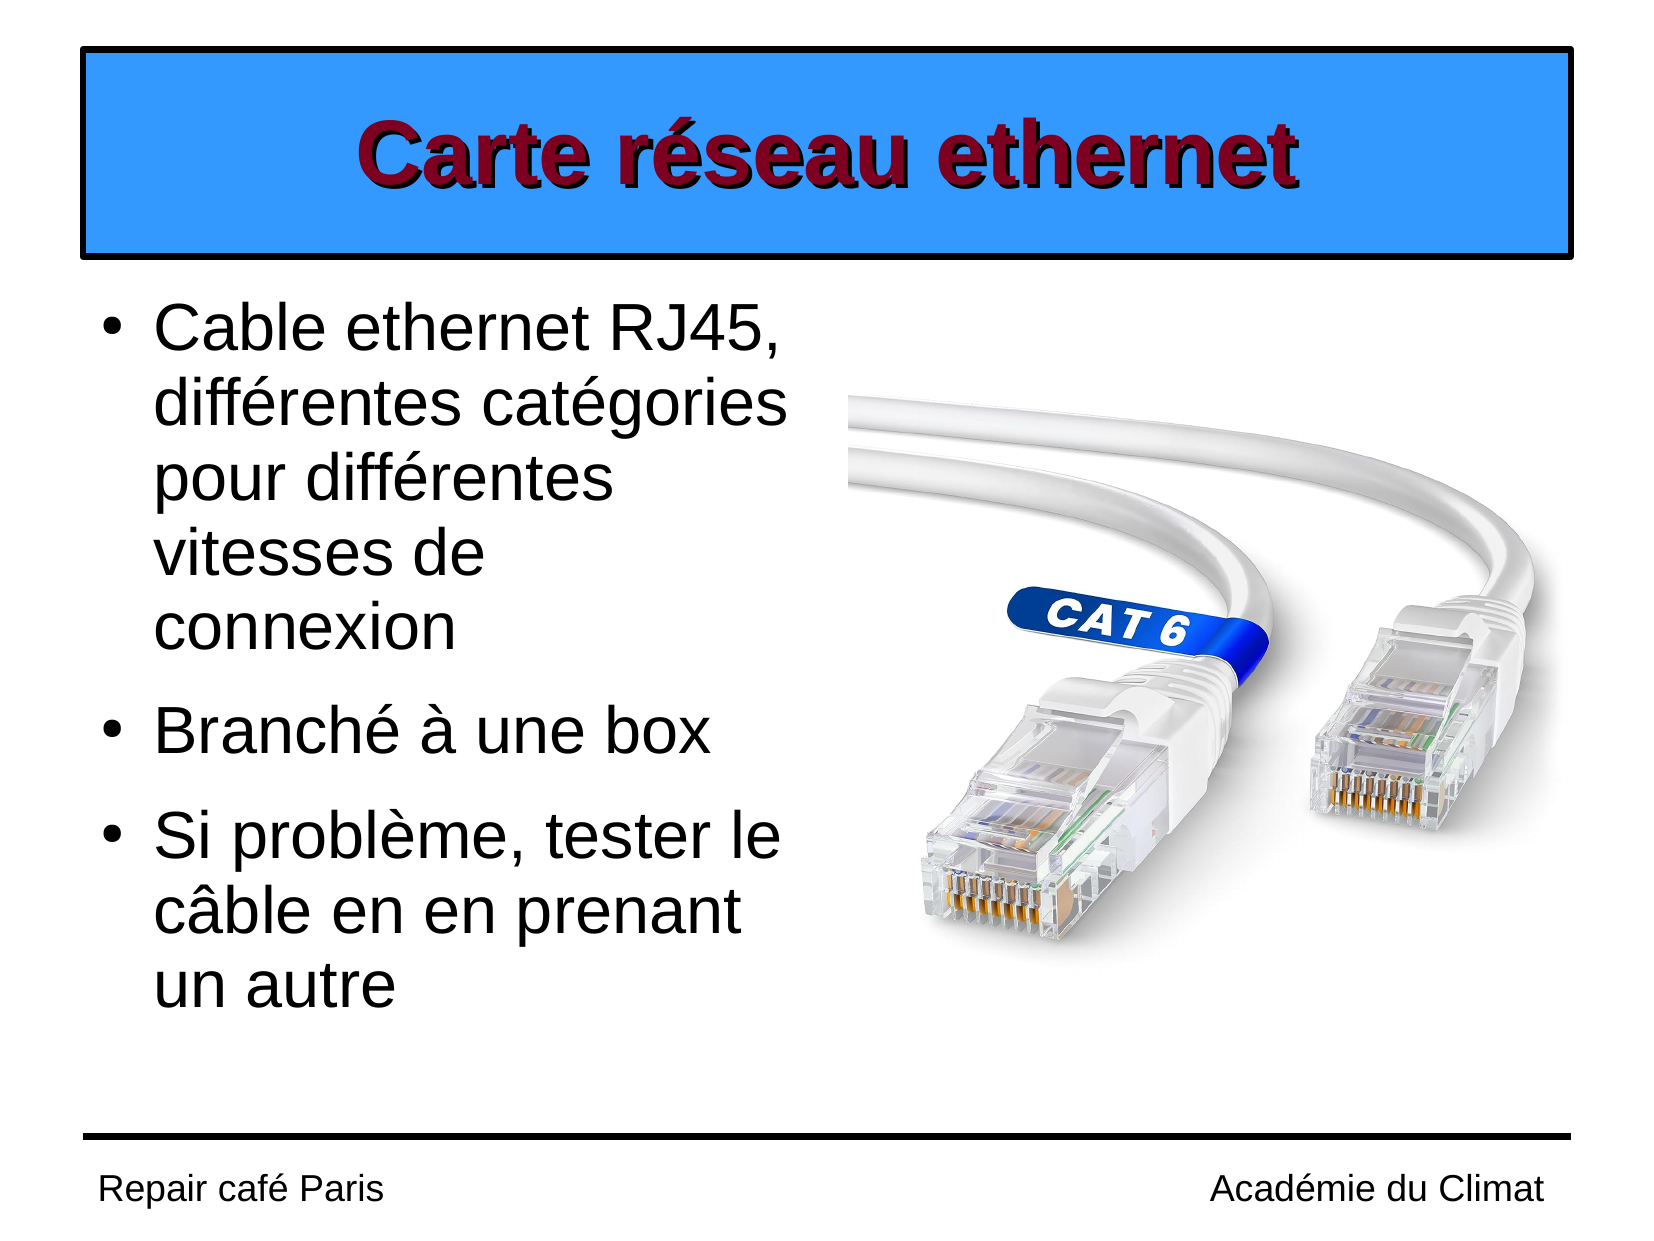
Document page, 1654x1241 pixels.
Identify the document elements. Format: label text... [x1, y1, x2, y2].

title Carte réseau ethernet [82, 49, 1571, 257]
picture [848, 325, 1568, 1045]
text_box Repair café Paris Académie du Climat [82, 1160, 1571, 1217]
list Cable ethernet RJ45, différentes catégories pour différentes vitesses de connexion Branché à une box Si problème, tester le câble en en prenant un autre [82, 290, 809, 1023]
